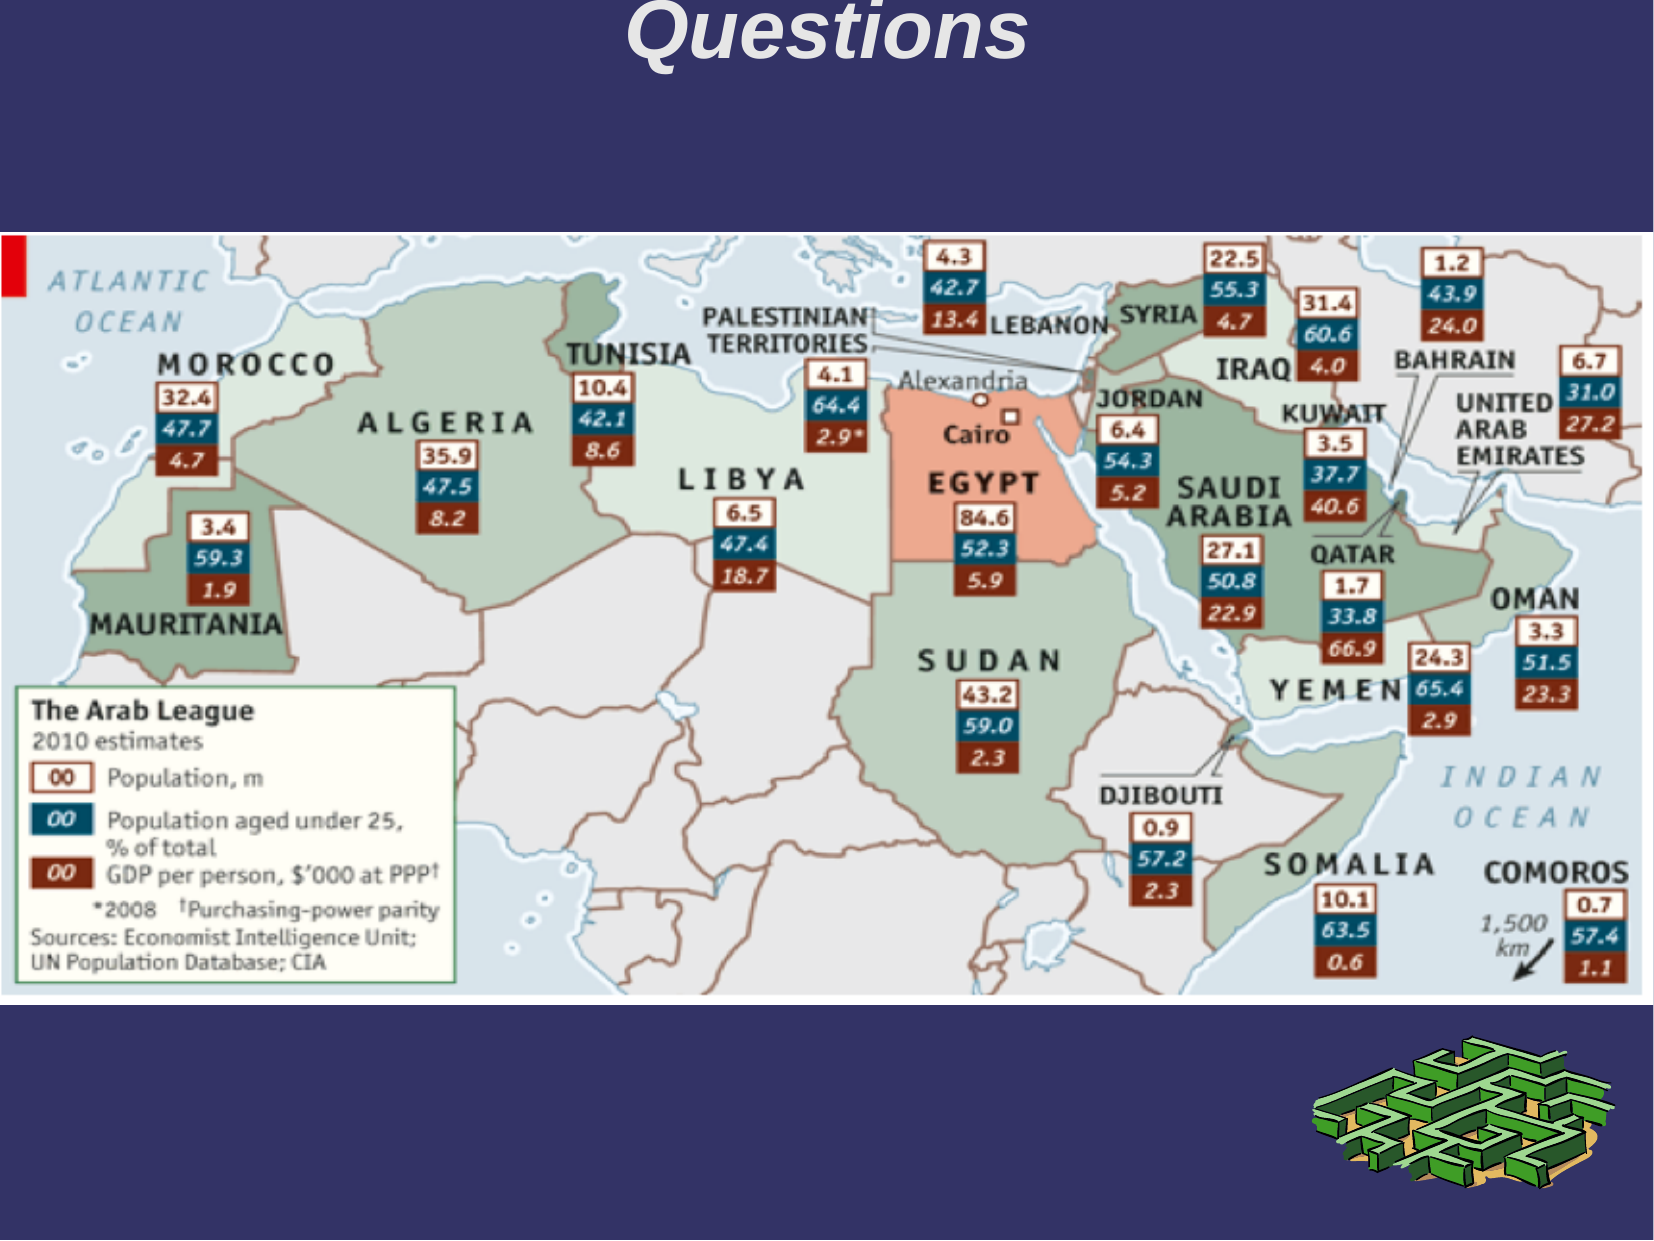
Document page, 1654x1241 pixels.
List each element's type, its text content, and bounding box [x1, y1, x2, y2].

picture [0, 232, 1654, 1006]
title Questions [121, 0, 1534, 232]
